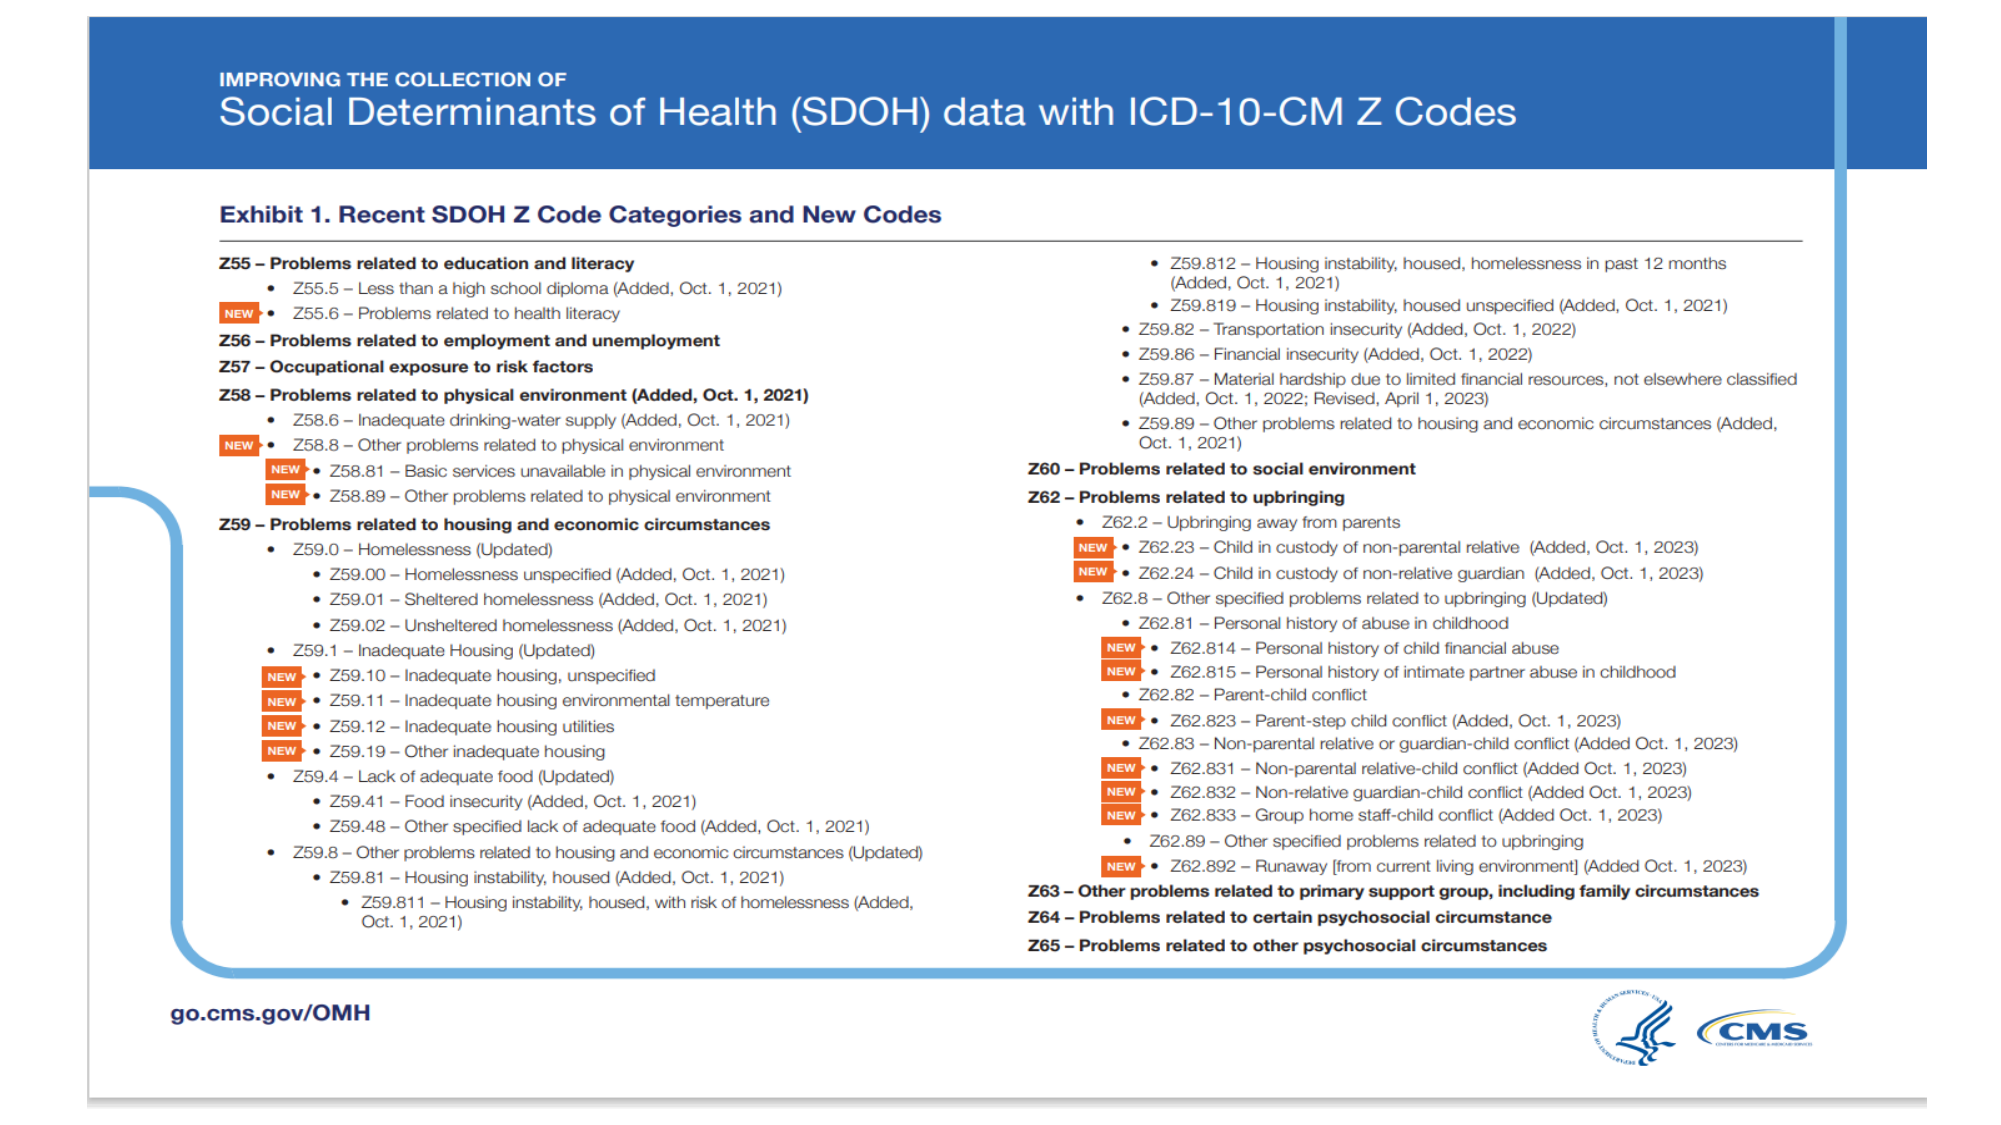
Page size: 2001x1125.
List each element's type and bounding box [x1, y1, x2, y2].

picture [87, 16, 1927, 1109]
